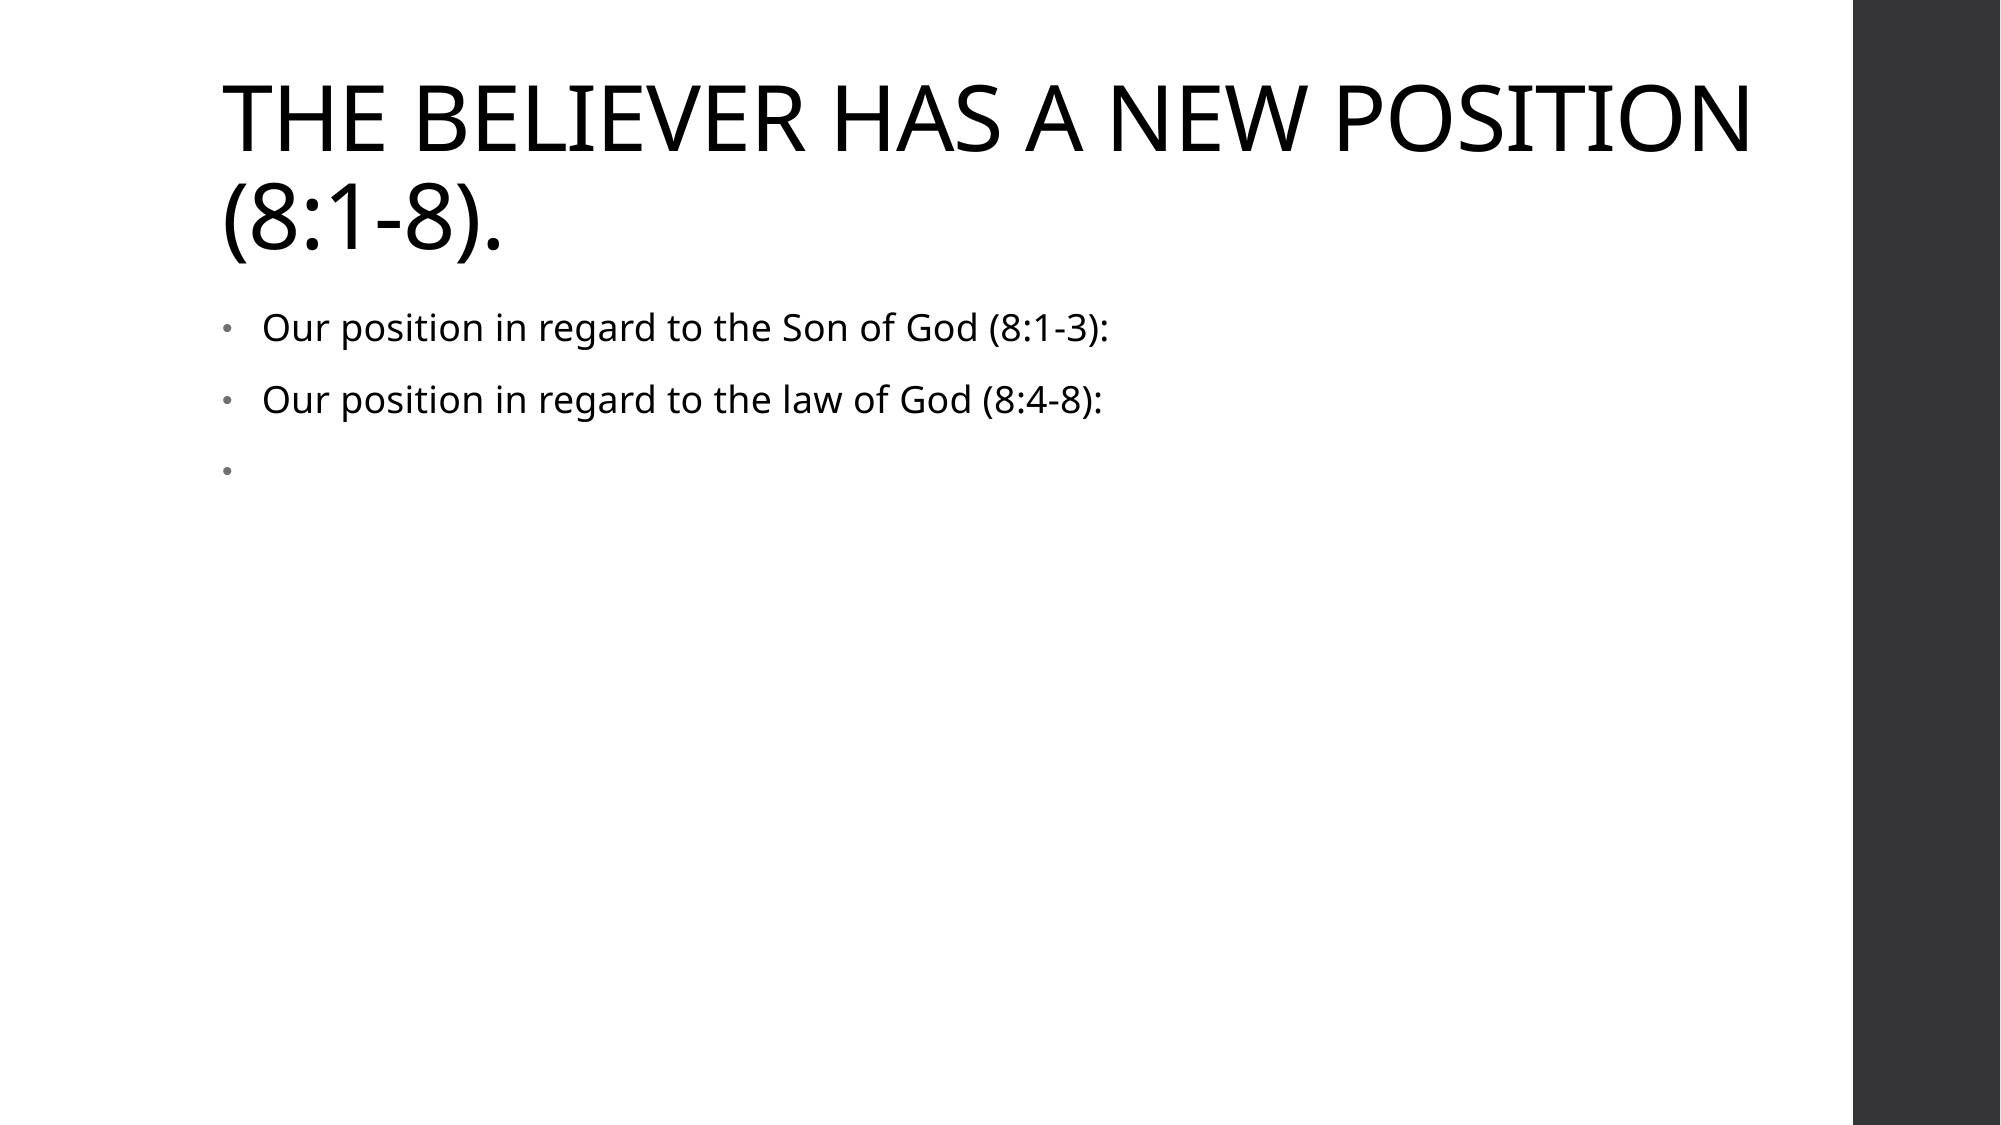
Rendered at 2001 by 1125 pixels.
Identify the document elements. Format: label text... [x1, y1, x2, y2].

title THE BELIEVER HAS A NEW POSITION (8:1-8). [206, 60, 1797, 278]
list Our position in regard to the Son of God (8:1-3): Our position in regard to the law of God (8:4-8): [206, 299, 1617, 1014]
